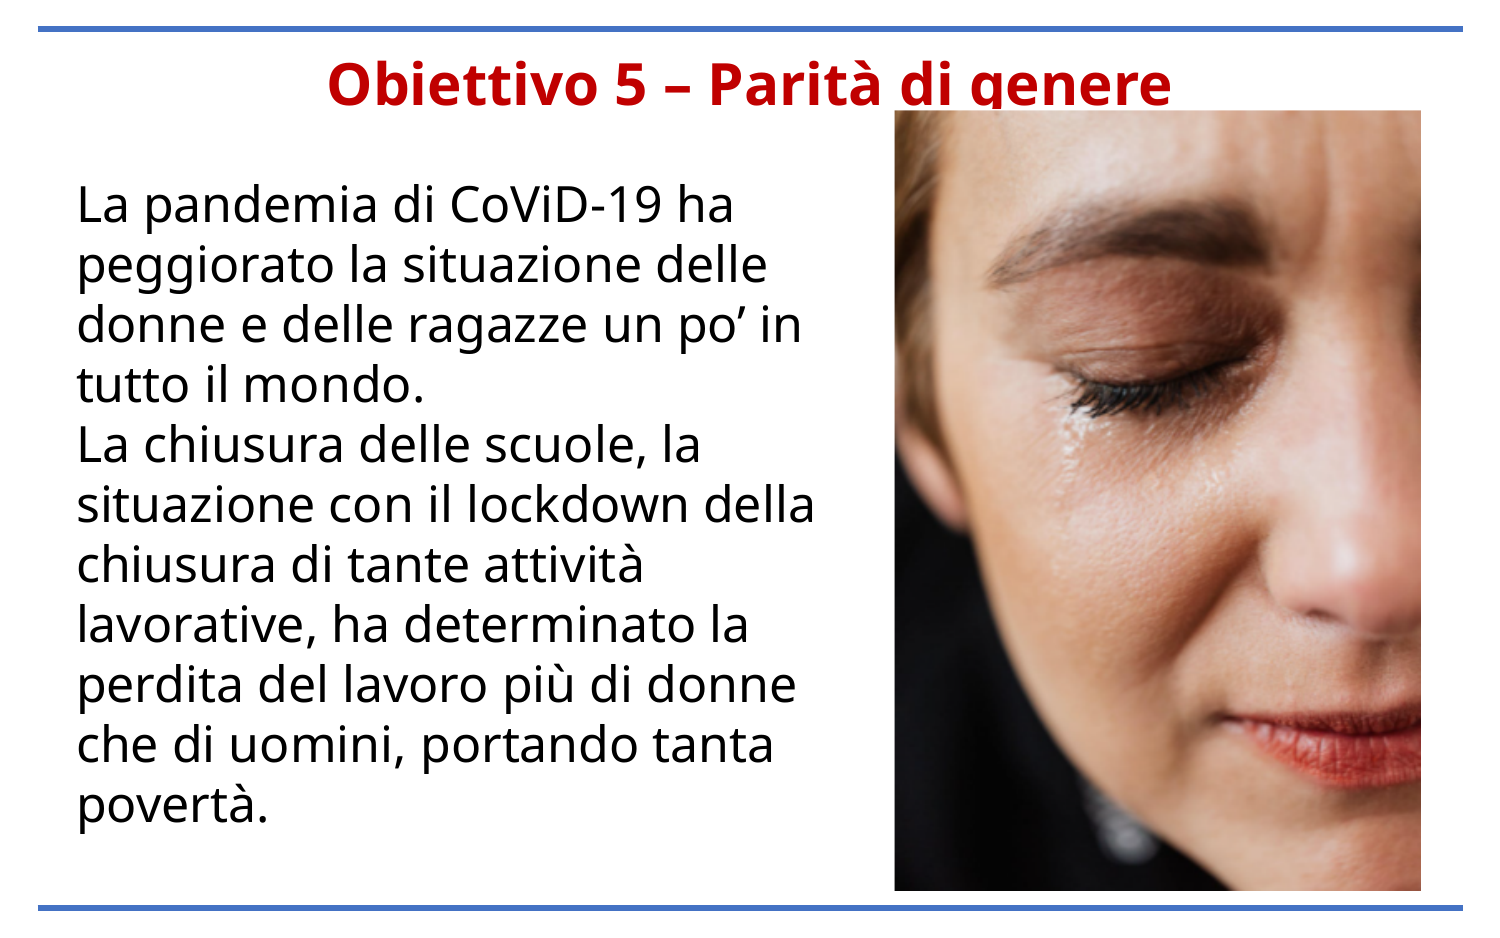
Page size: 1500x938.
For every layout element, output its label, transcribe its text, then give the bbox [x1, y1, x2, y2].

text_box La pandemia di CoViD-19 ha peggiorato la situazione delle donne e delle ragazze un po’ in tutto il mondo. La chiusura delle scuole, la situazione con il lockdown della chiusura di tante attività lavorative, ha determinato la perdita del lavoro più di donne che di uomini, portando tanta povertà. [61, 165, 854, 847]
title Obiettivo 5 – Parità di genere [0, 47, 1500, 104]
picture [890, 109, 1421, 891]
